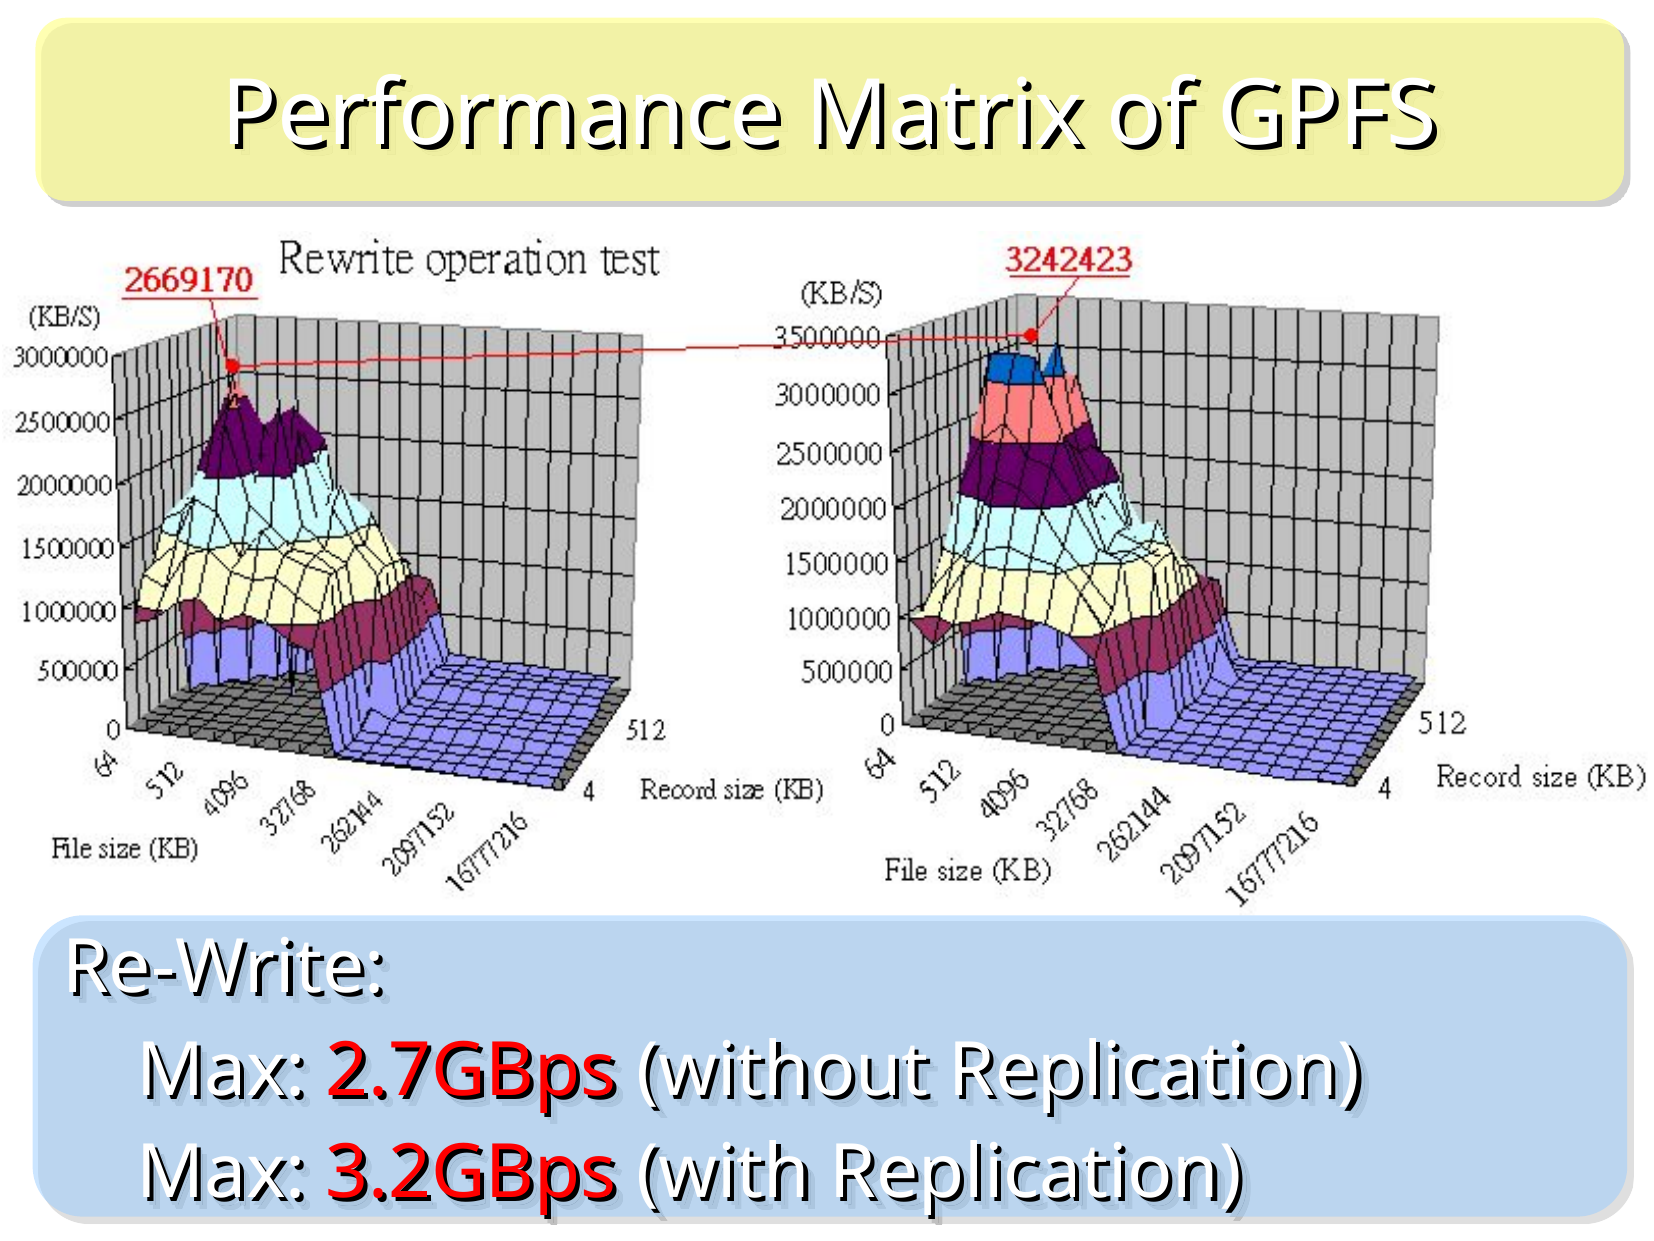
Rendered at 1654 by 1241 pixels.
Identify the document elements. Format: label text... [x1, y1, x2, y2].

text_box Re-Write: Max: 2.7GBps (without Replication) Max: 3.2GBps (with Replication) [32, 915, 1628, 1217]
picture [2, 231, 1654, 936]
text_box Performance Matrix of GPFS [35, 17, 1625, 201]
